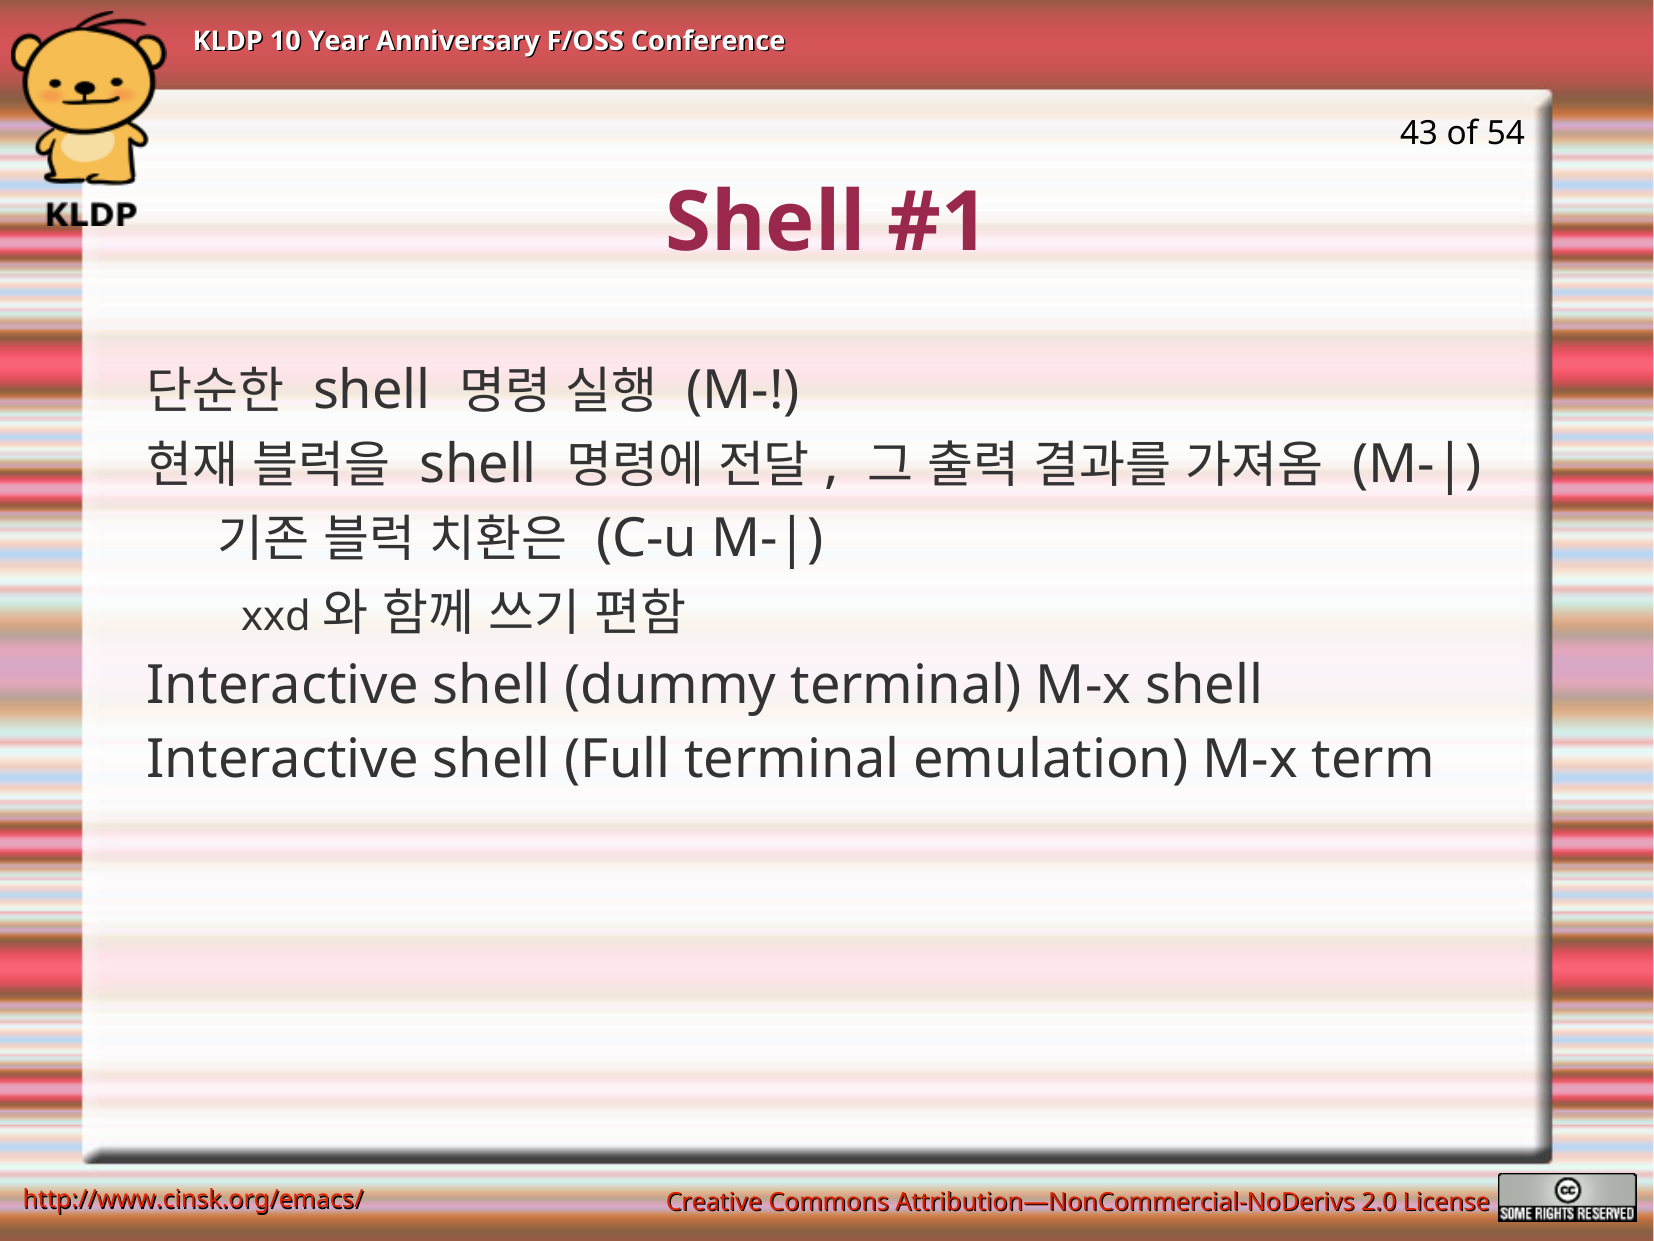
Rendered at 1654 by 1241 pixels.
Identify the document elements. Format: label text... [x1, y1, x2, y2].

picture [0, 0, 1654, 1241]
title Shell #1 [121, 114, 1534, 322]
list 단순한 shell 명령 실행 (M-!) 현재 블럭을 shell 명령에 전달, 그 출력 결과를 가져옴 (M-|) 기존 블럭 치환은 (C-u M-|) xxd와 함께 쓰기 편함 Interactive shell (dummy terminal) M-x shell Interactive shell (Full terminal emulation) M-x term [134, 350, 1516, 1133]
